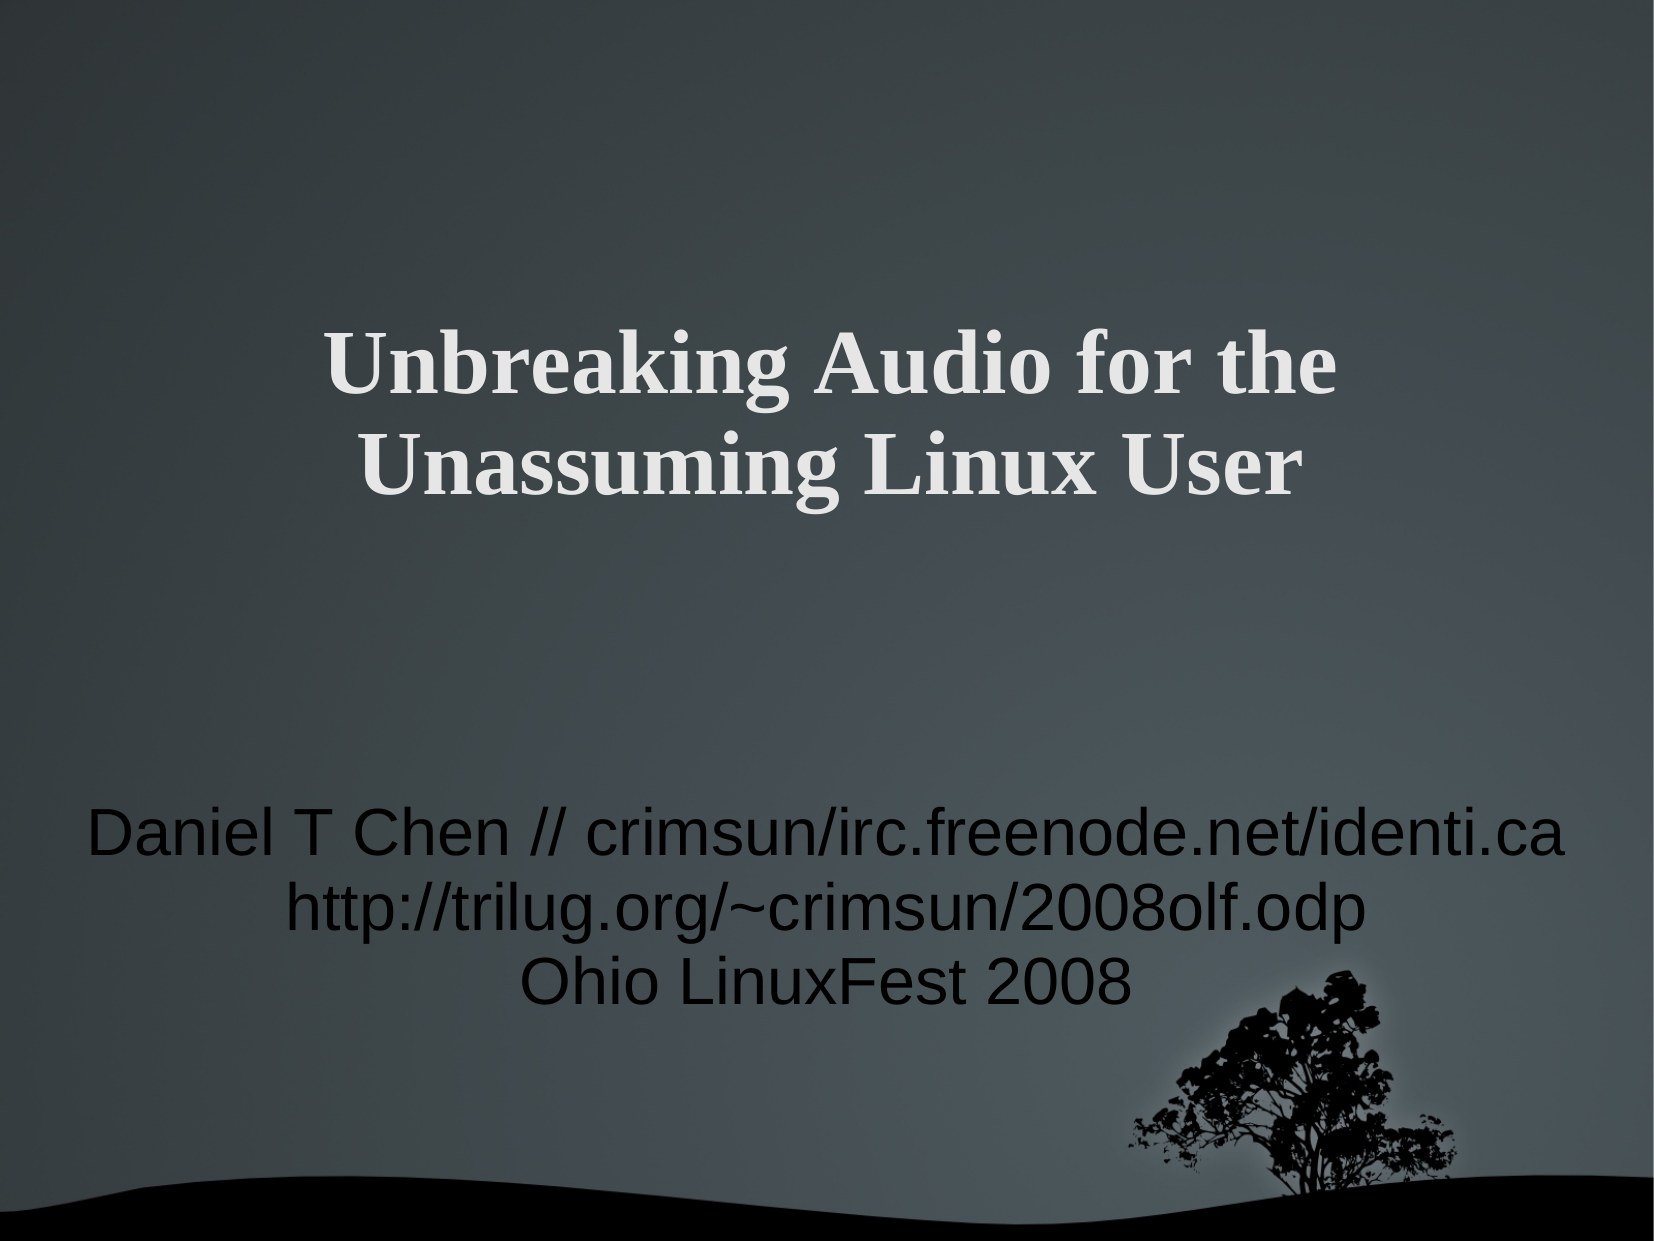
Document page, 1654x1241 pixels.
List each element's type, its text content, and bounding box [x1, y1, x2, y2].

title Unbreaking Audio for the Unassuming Linux User [86, 293, 1576, 533]
subtitle Daniel T Chen // crimsun/irc.freenode.net/identi.ca http://trilug.org/~crimsun/2008olf.odp Ohio LinuxFest 2008 [82, 712, 1571, 1102]
picture [0, 0, 1654, 1241]
